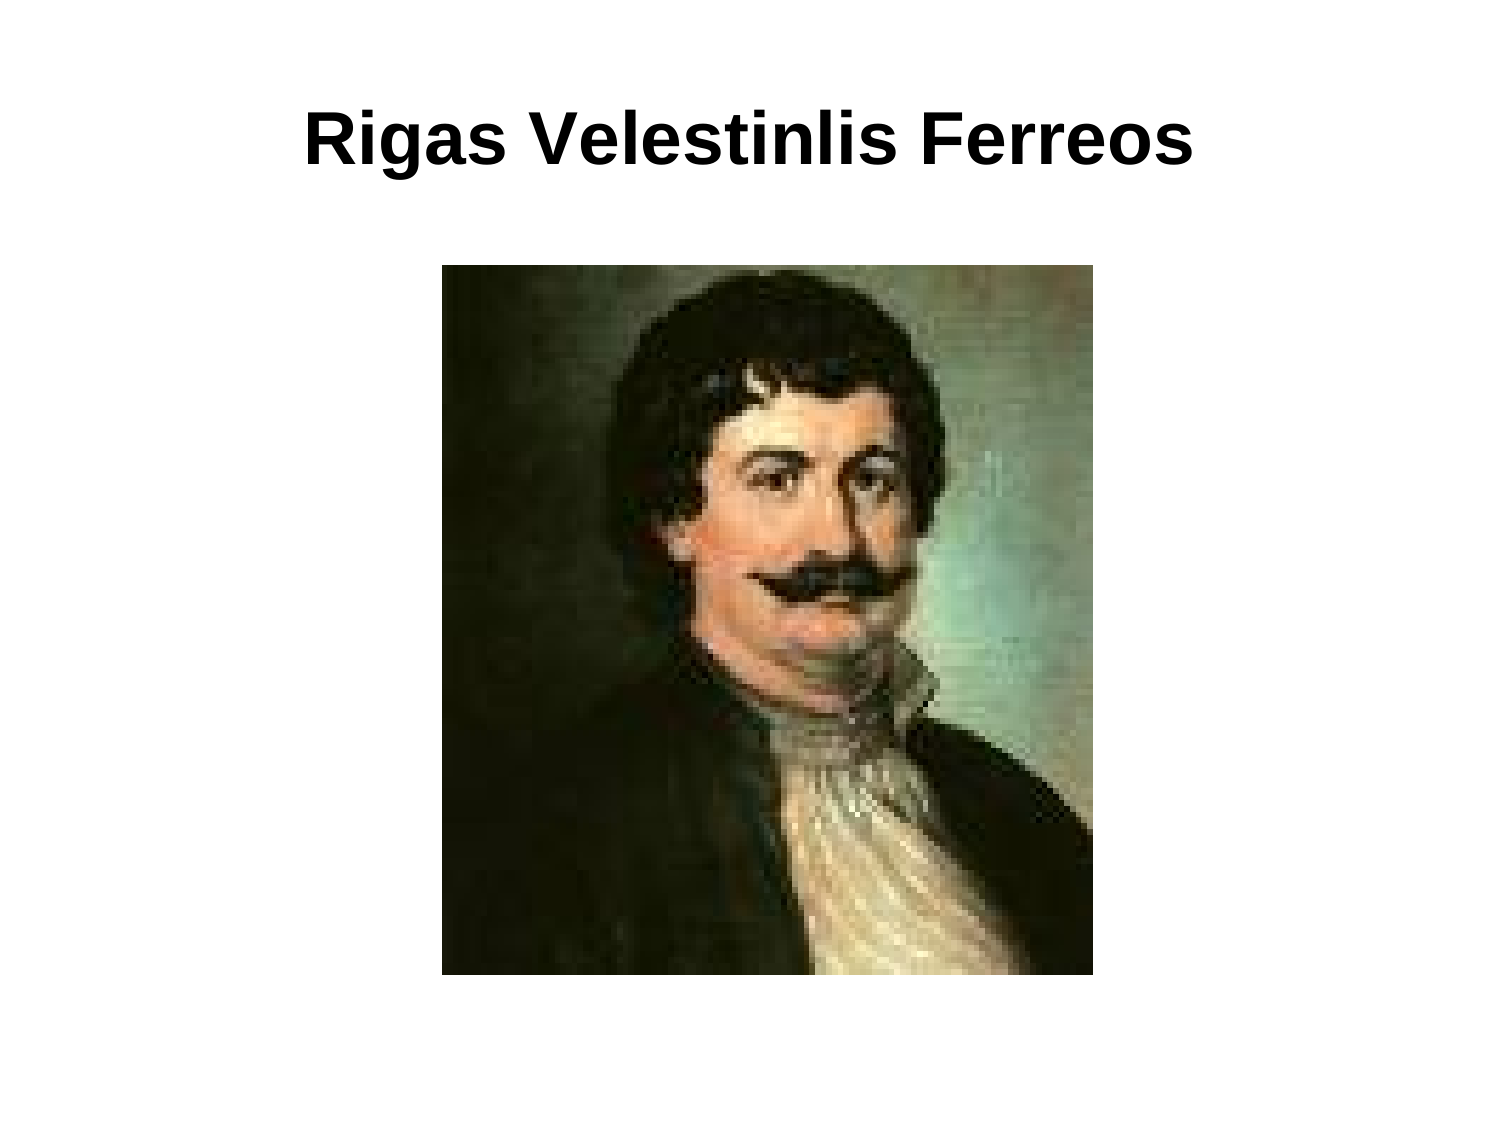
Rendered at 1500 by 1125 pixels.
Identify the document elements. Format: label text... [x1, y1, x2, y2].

title Rigas Velestinlis Ferreos [74, 20, 1425, 257]
picture [442, 265, 1093, 975]
